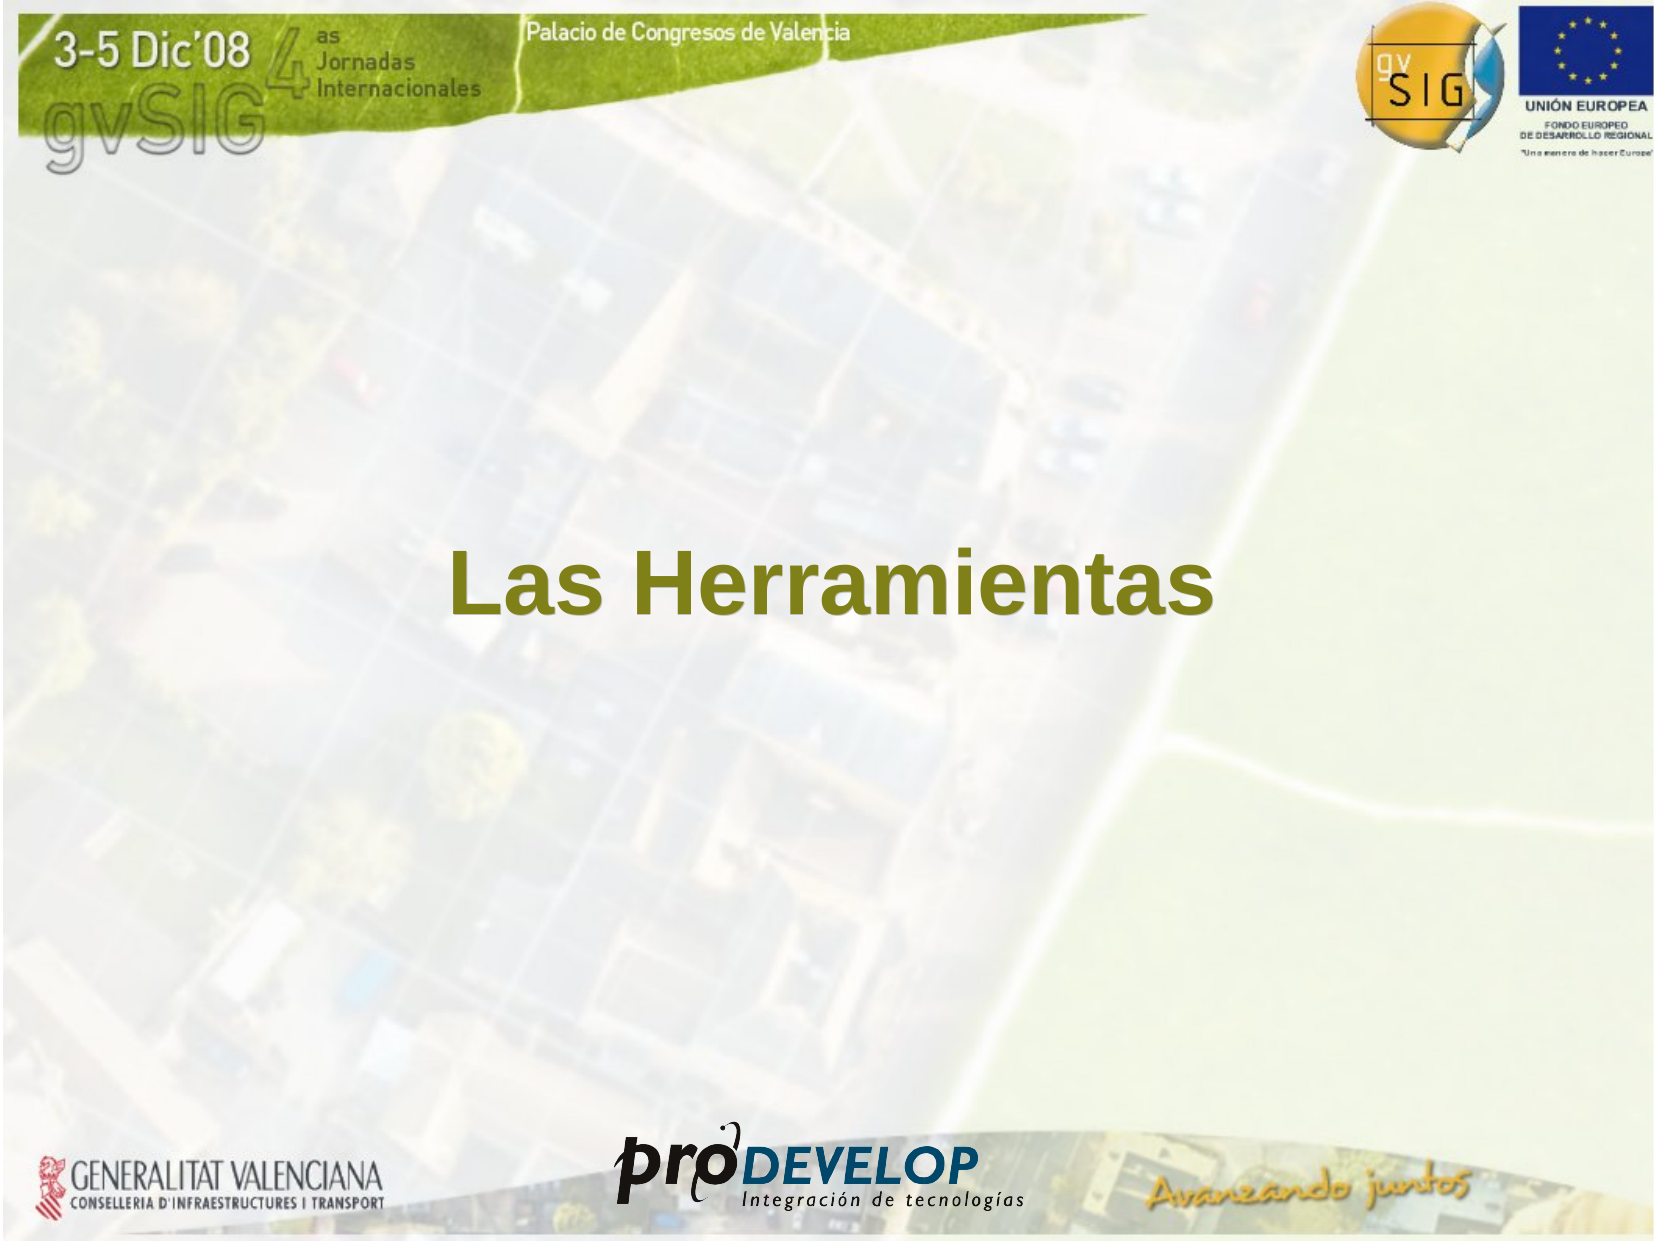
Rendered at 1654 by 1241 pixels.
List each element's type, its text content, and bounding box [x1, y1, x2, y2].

title Las Herramientas [88, 486, 1577, 680]
picture [3, 0, 1654, 1241]
